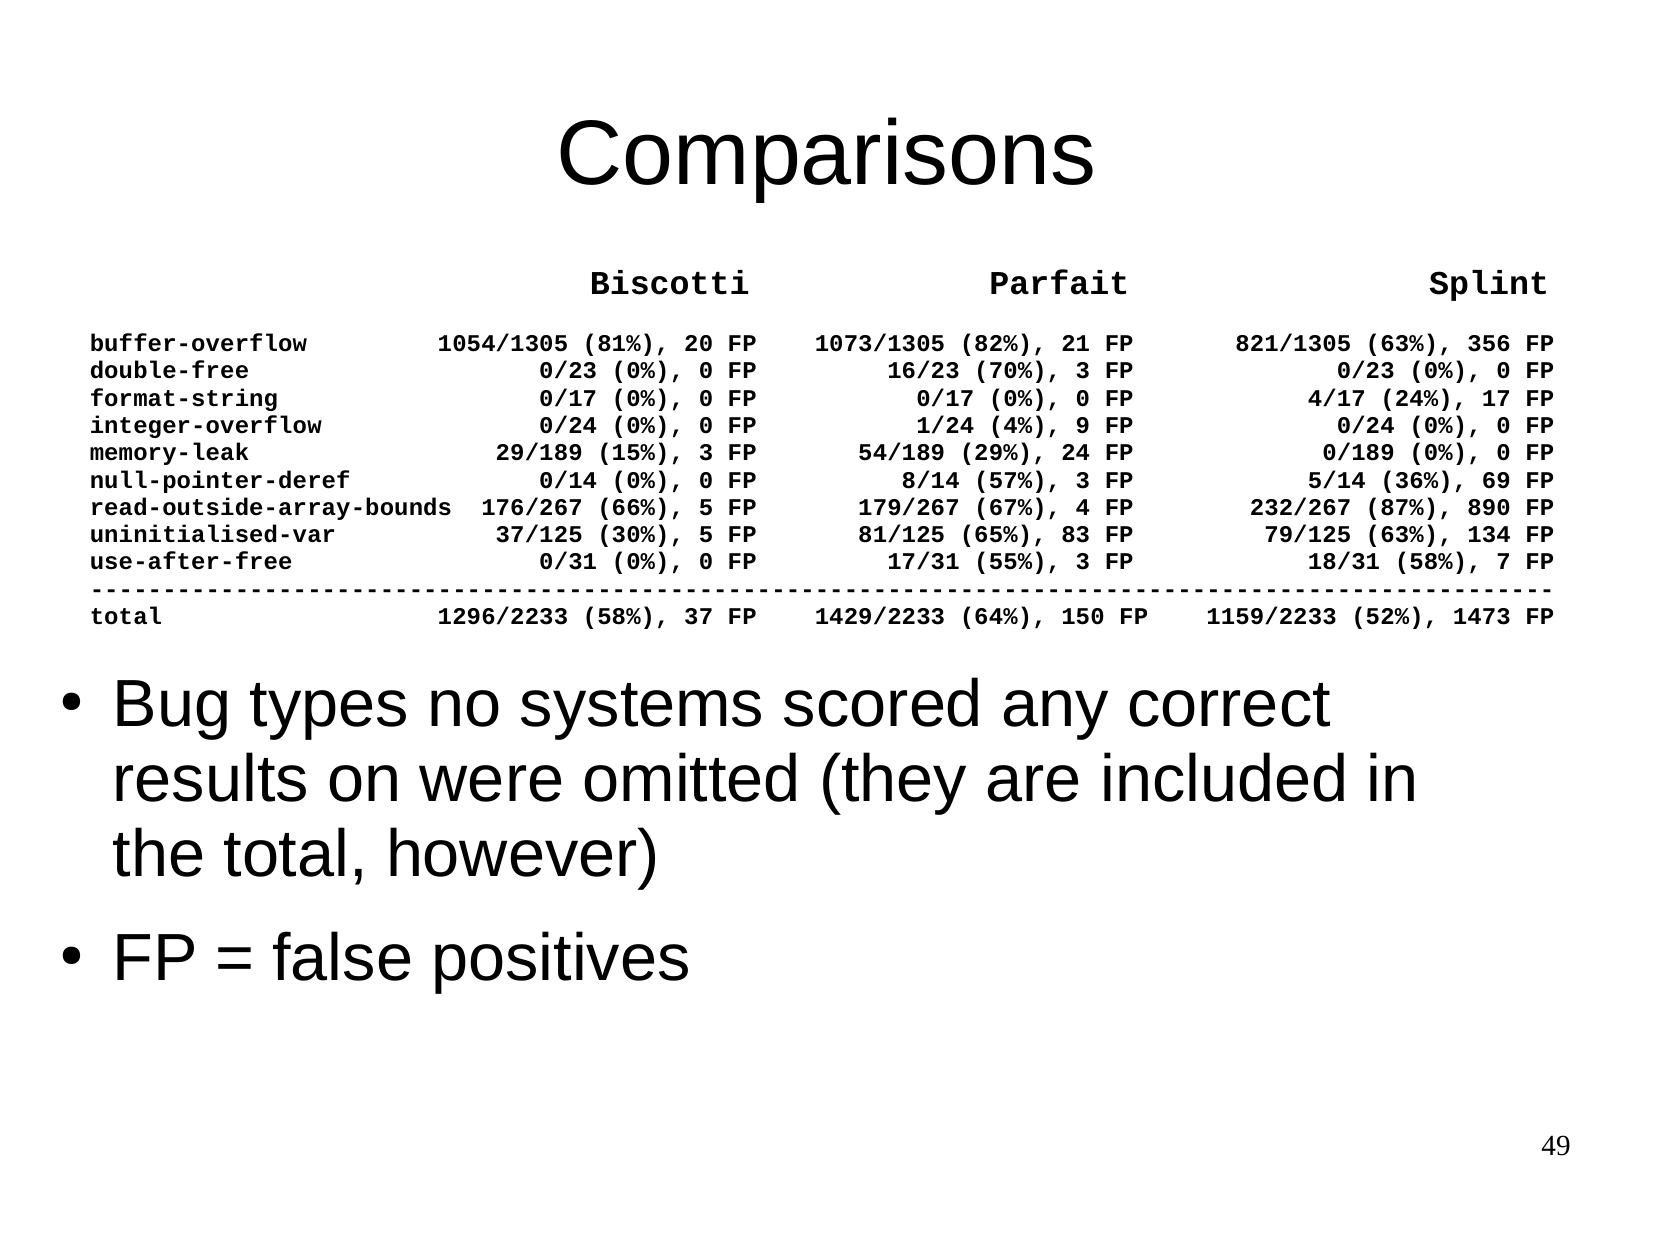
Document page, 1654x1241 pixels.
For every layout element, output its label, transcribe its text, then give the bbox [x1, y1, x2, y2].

list Bug types no systems scored any correct results on were omitted (they are included in the total, however) FP = false positives [41, 666, 1531, 1201]
text_box Biscotti Parfait Splint buffer-overflow 1054/1305 (81%), 20 FP 1073/1305 (82%), 21 FP 821/1305 (63%), 356 FP double-free 0/23 (0%), 0 FP 16/23 (70%), 3 FP 0/23 (0%), 0 FP format-string 0/17 (0%), 0 FP 0/17 (0%), 0 FP 4/17 (24%), 17 FP integer-overflow 0/24 (0%), 0 FP 1/24 (4%), 9 FP 0/24 (0%), 0 FP memory-leak 29/189 (15%), 3 FP 54/189 (29%), 24 FP 0/189 (0%), 0 FP null-pointer-deref 0/14 (0%), 0 FP 8/14 (57%), 3 FP 5/14 (36%), 69 FP read-outside-array-bounds 176/267 (66%), 5 FP 179/267 (67%), 4 FP 232/267 (87%), 890 FP uninitialised-var 37/125 (30%), 5 FP 81/125 (65%), 83 FP 79/125 (63%), 134 FP use-after-free 0/31 (0%), 0 FP 17/31 (55%), 3 FP 18/31 (58%), 7 FP ----------------------------------------------------------------------------------------------------- total 1296/2233 (58%), 37 FP 1429/2233 (64%), 150 FP 1159/2233 (52%), 1473 FP [75, 259, 1583, 667]
title Comparisons [82, 49, 1571, 257]
